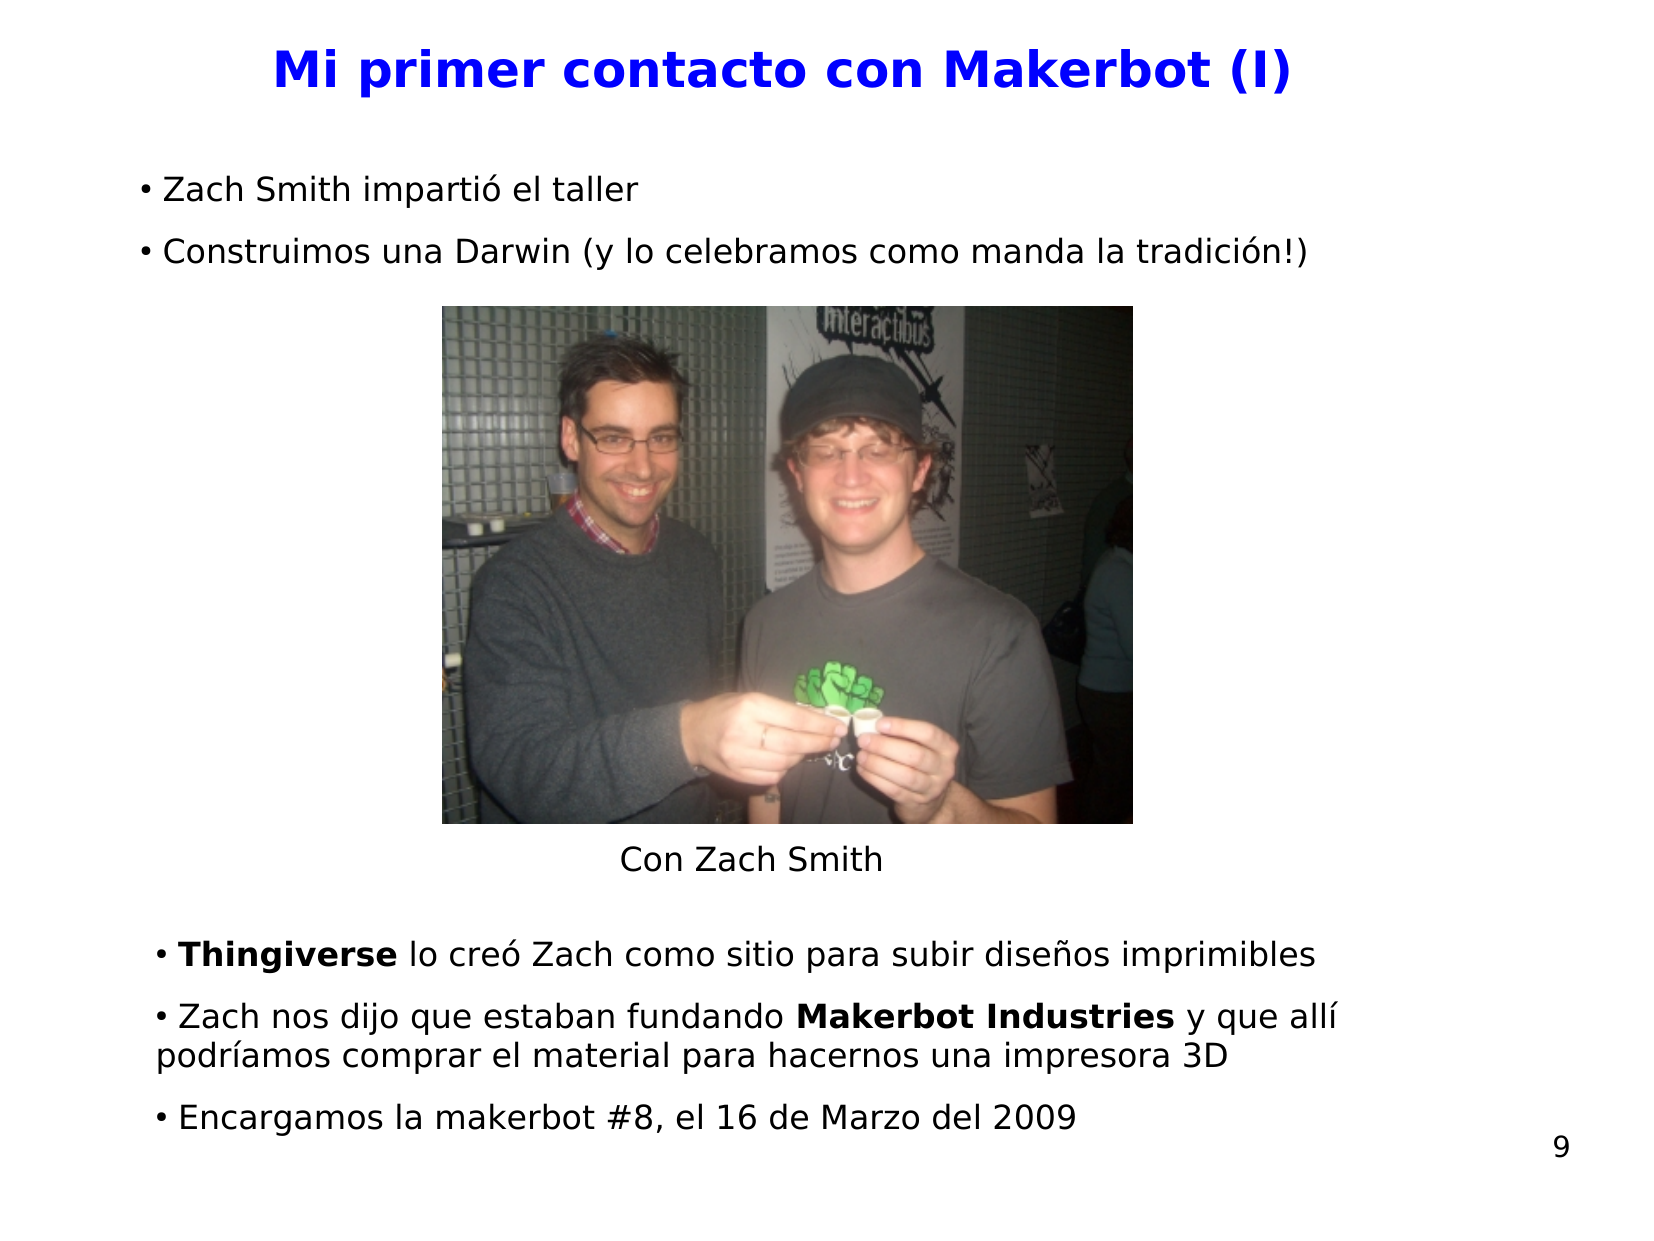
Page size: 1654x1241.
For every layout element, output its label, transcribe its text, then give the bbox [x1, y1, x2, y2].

text_box Mi primer contacto con Makerbot (I) [257, 33, 1309, 107]
picture [442, 306, 1133, 824]
text_box Thingiverse lo creó Zach como sitio para subir diseños imprimibles Zach nos dijo que estaban fundando Makerbot Industries y que allí podríamos comprar el material para hacernos una impresora 3D Encargamos la makerbot #8, el 16 de Marzo del 2009 [140, 928, 1400, 1145]
text_box Con Zach Smith [604, 833, 997, 893]
text_box Zach Smith impartió el taller Construimos una Darwin (y lo celebramos como manda la tradición!) [125, 162, 1384, 279]
